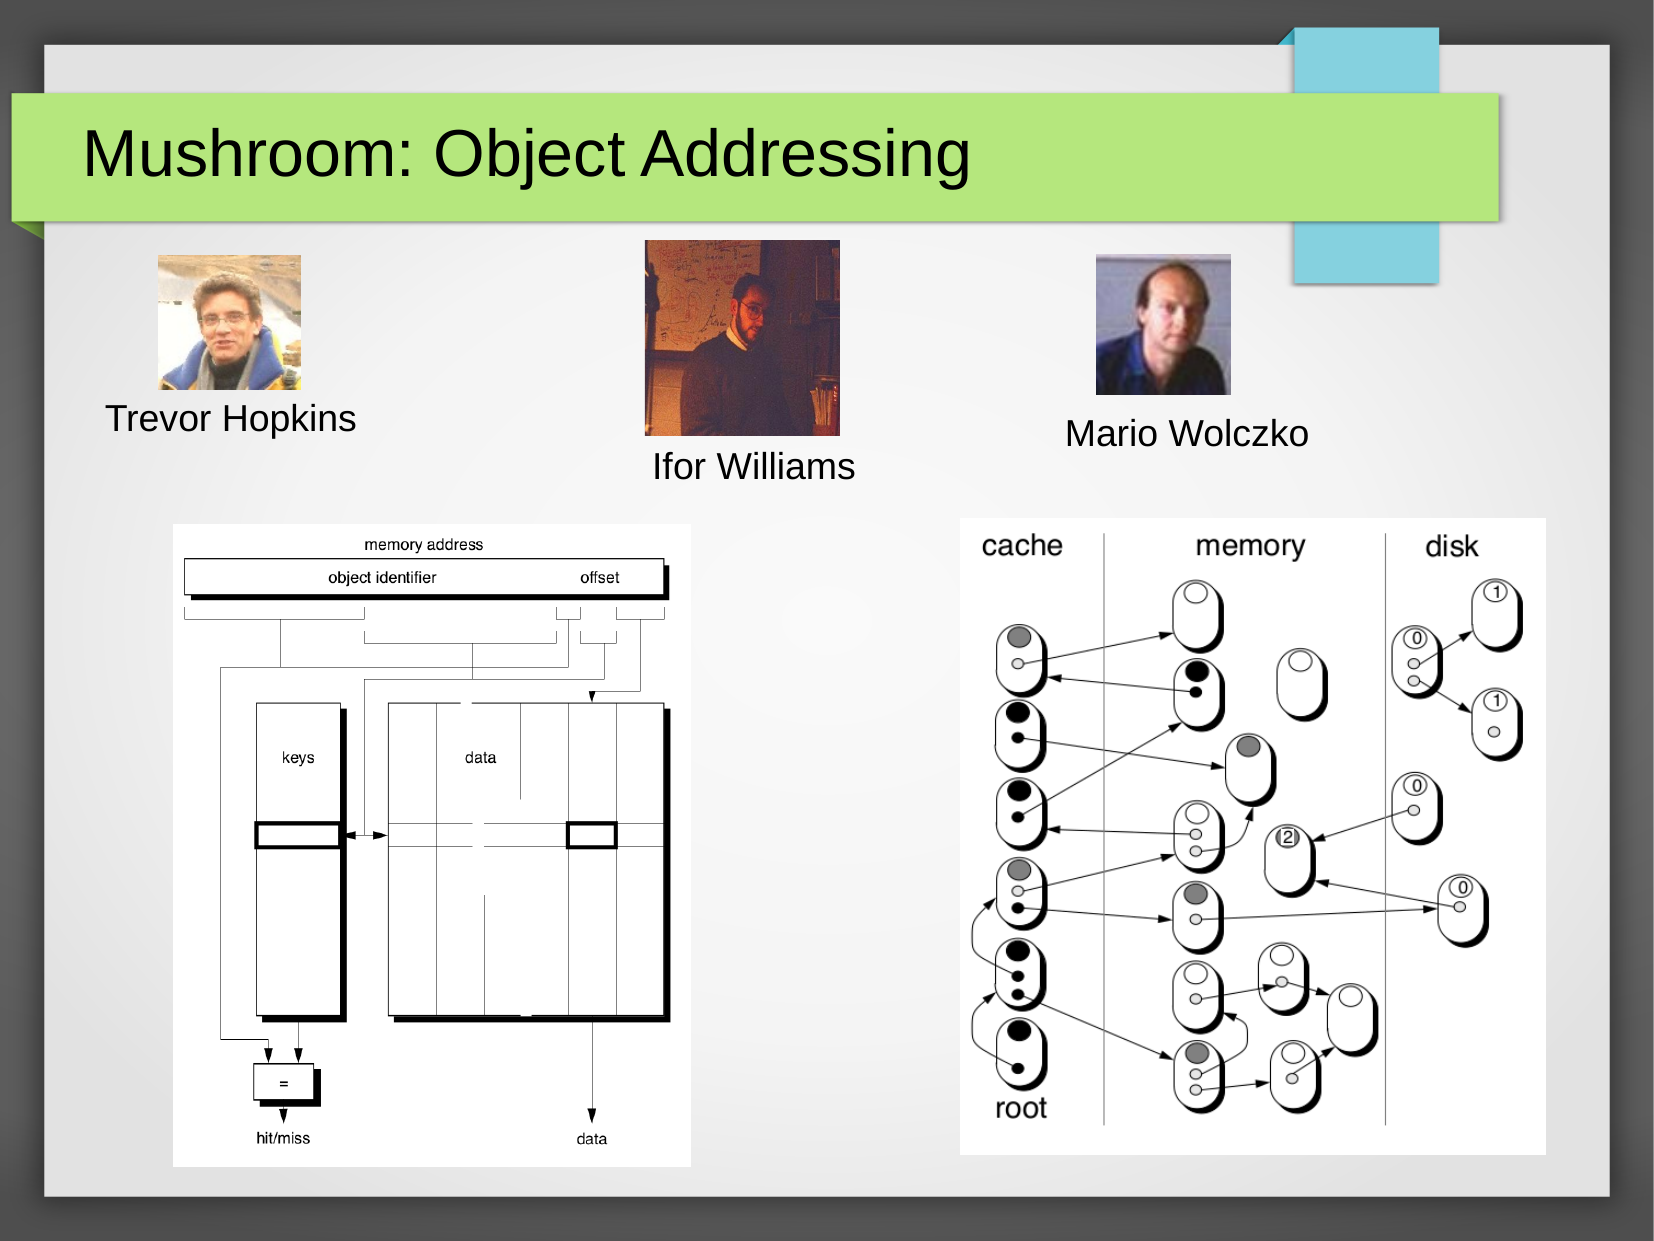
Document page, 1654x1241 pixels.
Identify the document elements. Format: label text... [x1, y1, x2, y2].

picture [0, 0, 1654, 1241]
text_box Mario Wolczko [1050, 405, 1351, 481]
text_box Trevor Hopkins [90, 390, 406, 447]
text_box Ifor Williams [637, 438, 983, 496]
title Mushroom: Object Addressing [82, 94, 1264, 213]
